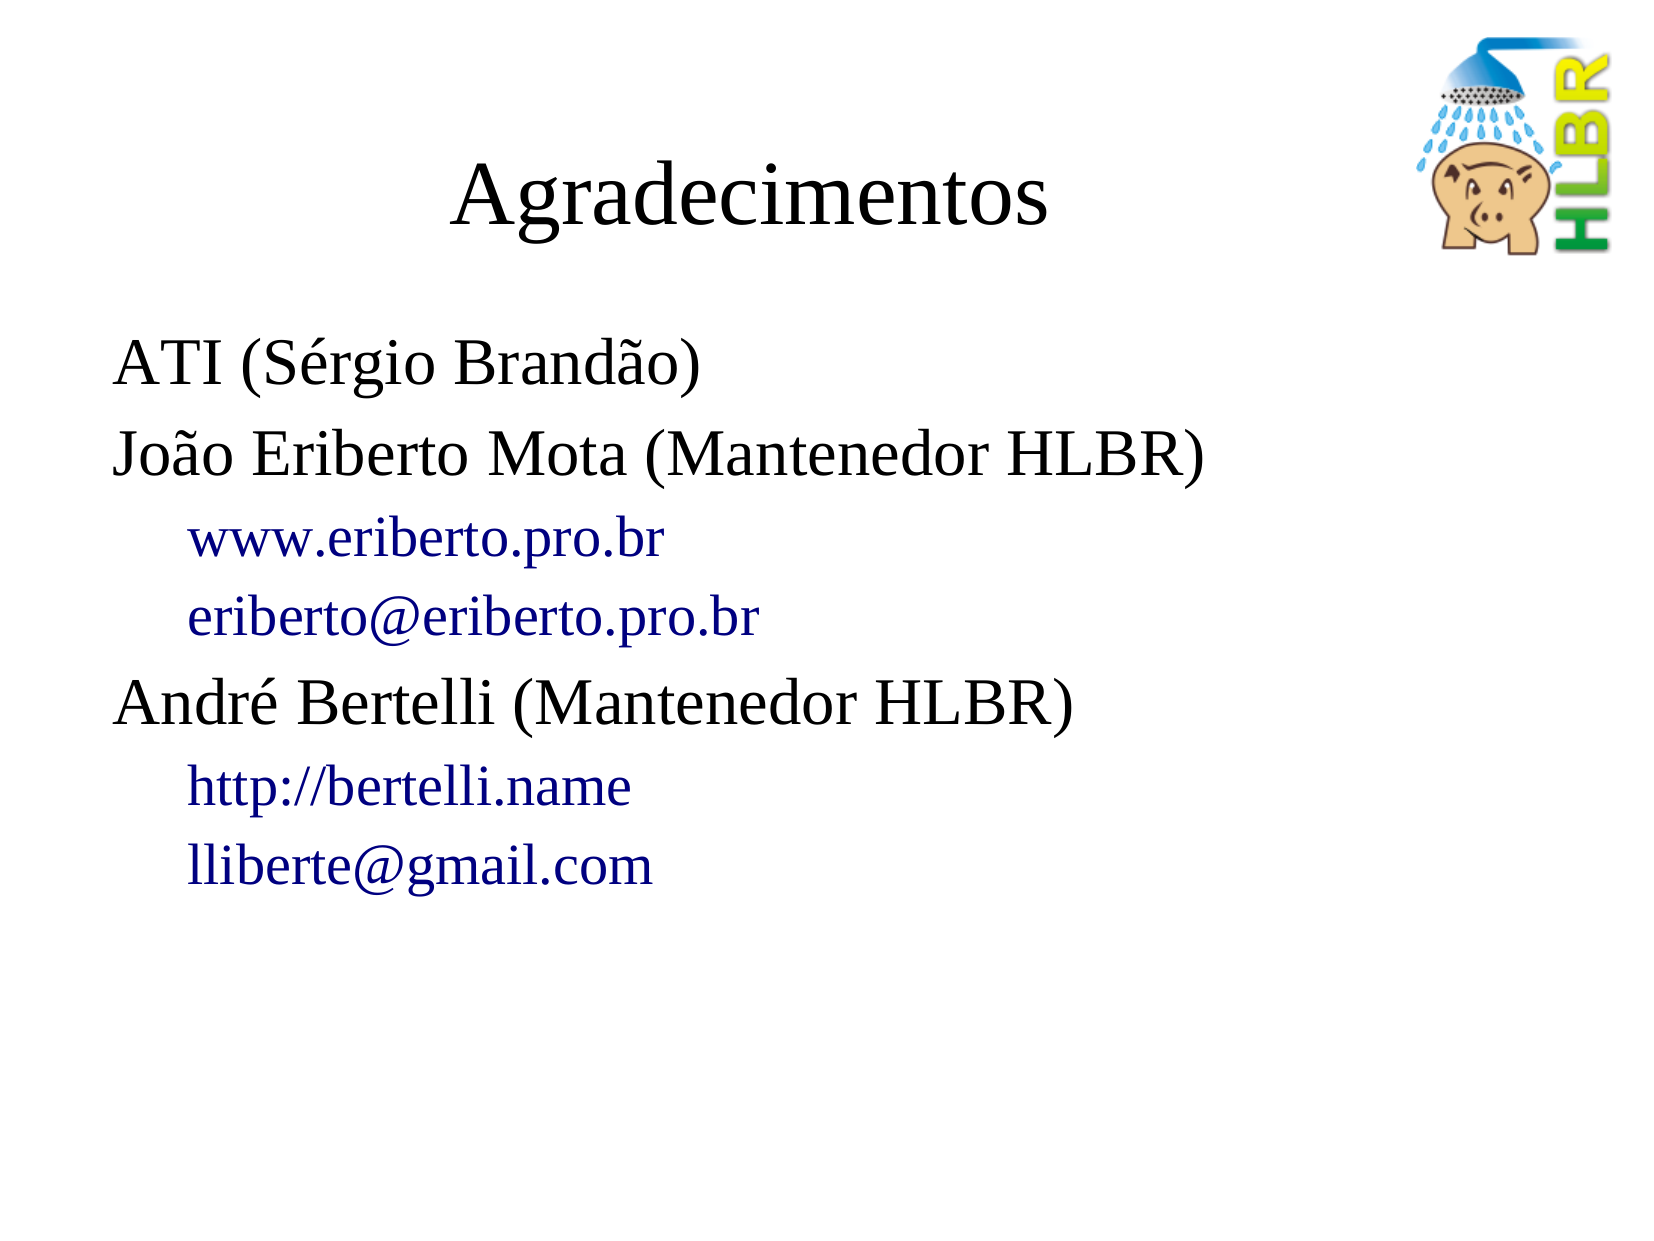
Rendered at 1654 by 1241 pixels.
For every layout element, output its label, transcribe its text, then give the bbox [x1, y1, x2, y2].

title Agradecimentos [112, 76, 1388, 312]
picture [1416, 37, 1612, 260]
list ATI (Sérgio Brandão) João Eriberto Mota (Mantenedor HLBR) www.eriberto.pro.br eriberto@eriberto.pro.br André Bertelli (Mantenedor HLBR) http://bertelli.name lliberte@gmail.com [112, 324, 1388, 1020]
